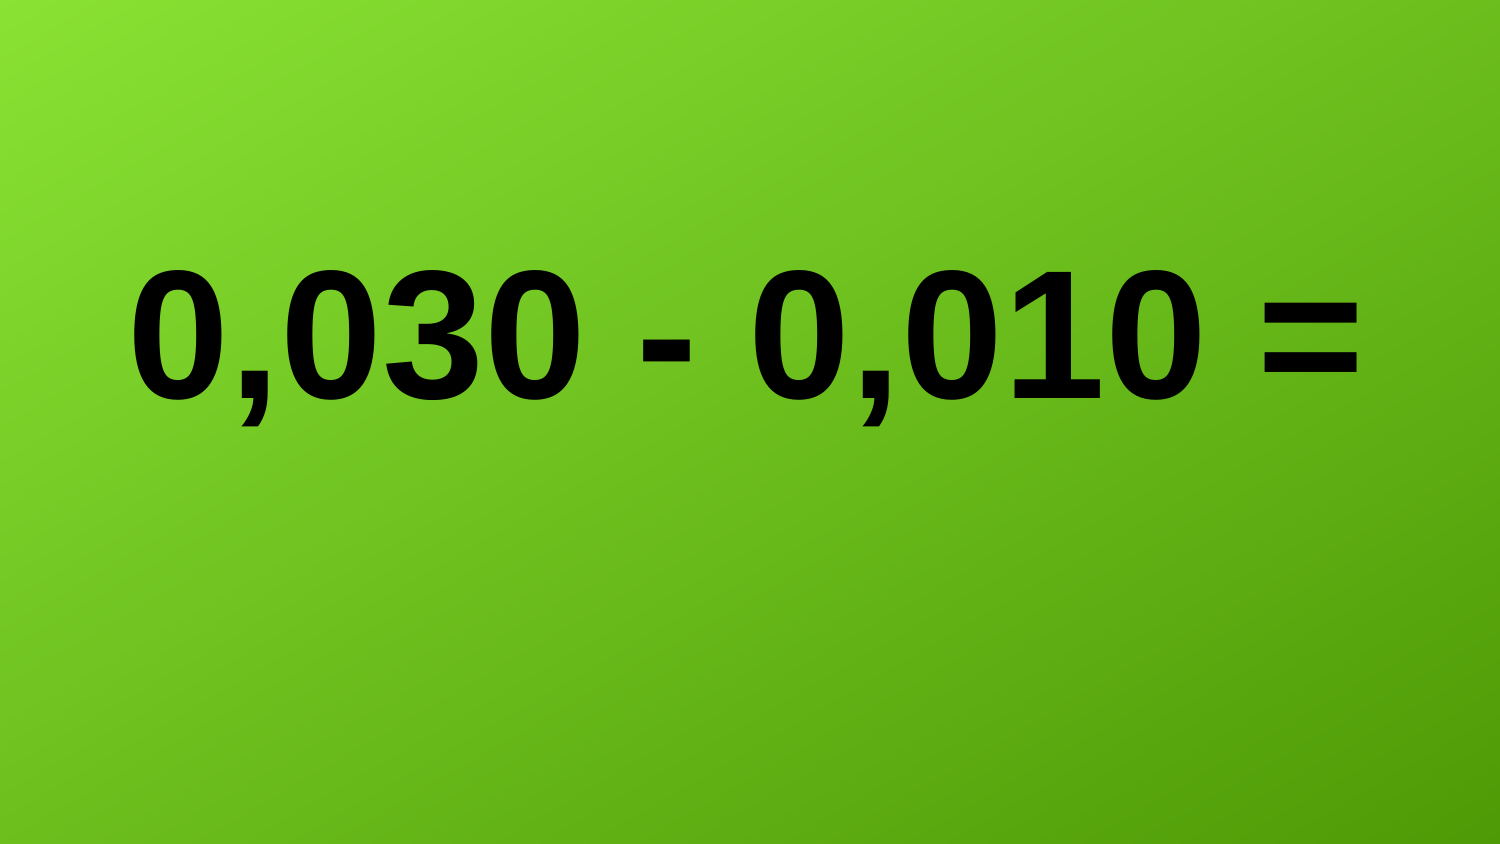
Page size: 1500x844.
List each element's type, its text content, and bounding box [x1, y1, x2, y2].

title 0,030 - 0,010 = [112, 259, 1388, 450]
